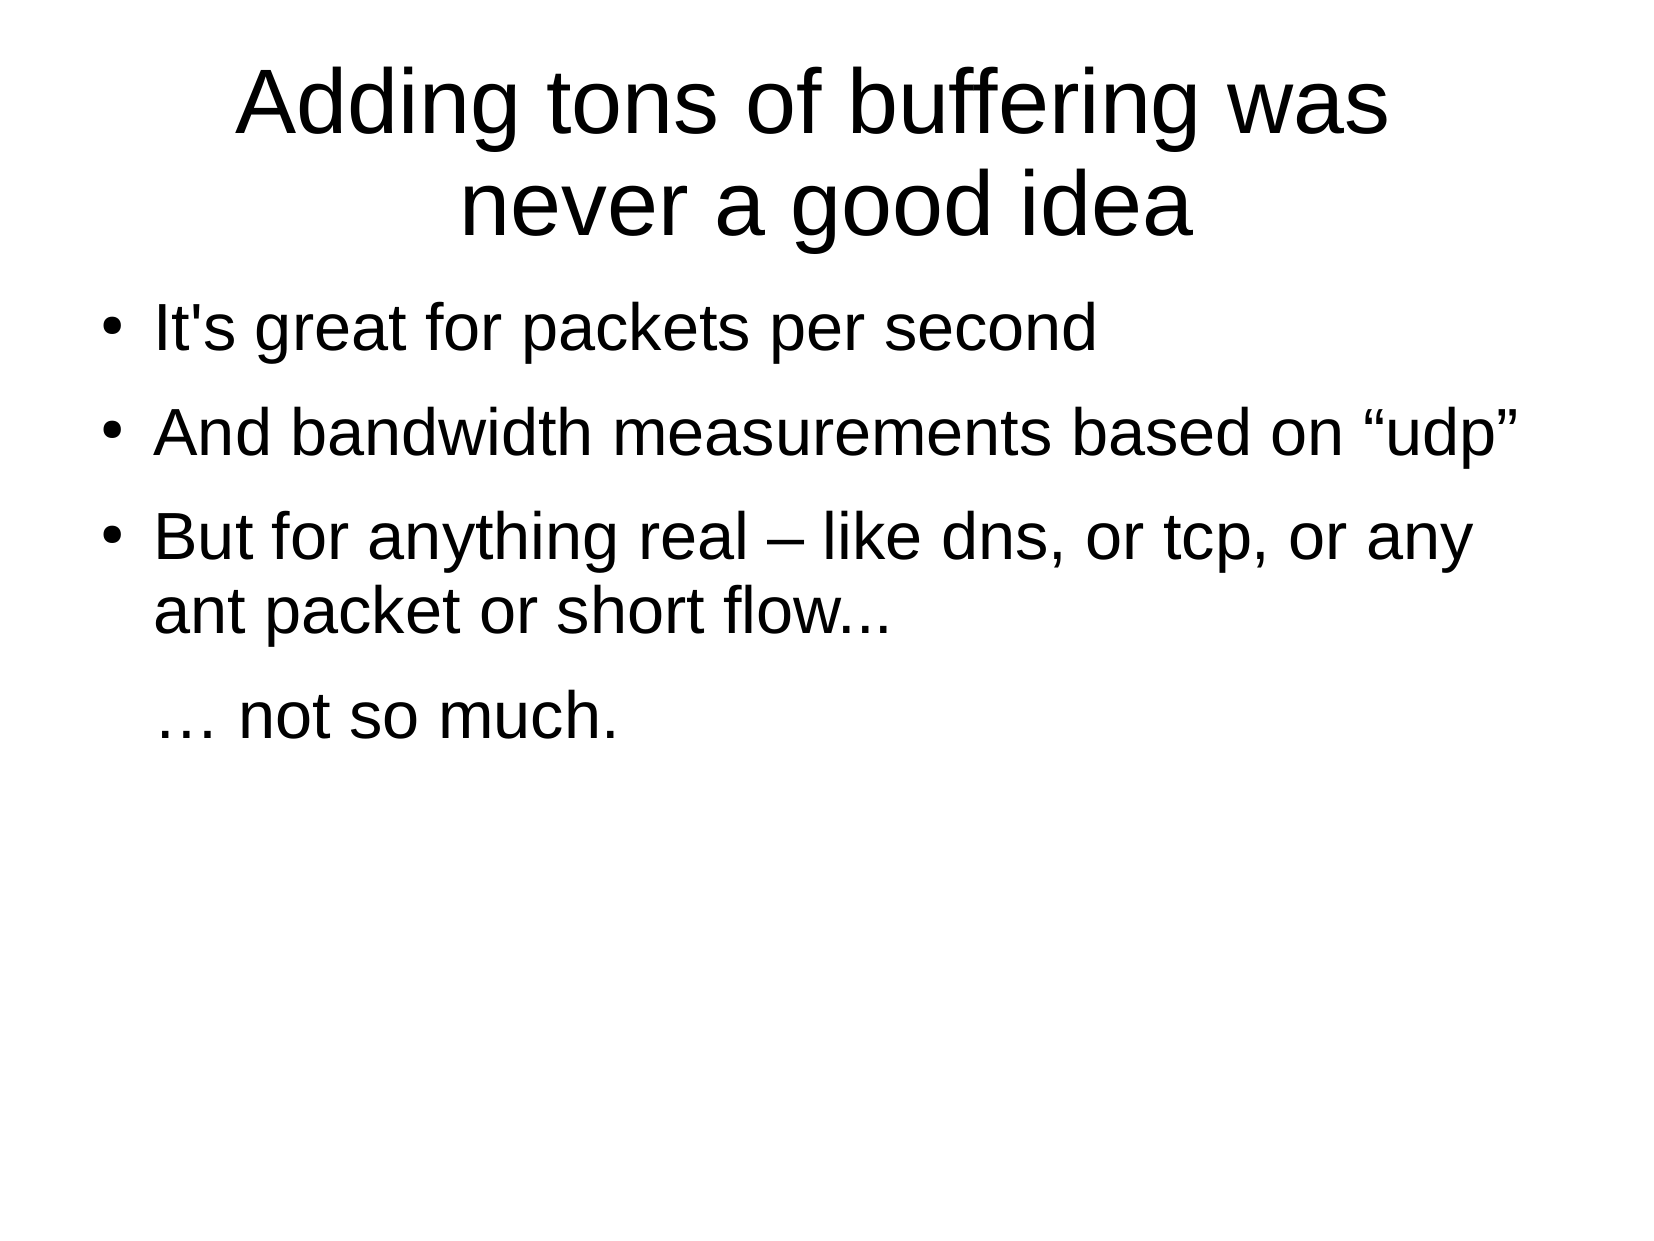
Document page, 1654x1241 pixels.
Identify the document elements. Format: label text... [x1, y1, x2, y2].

title Adding tons of buffering was never a good idea [82, 49, 1571, 257]
list It's great for packets per second And bandwidth measurements based on “udp” But for anything real – like dns, or tcp, or any ant packet or short flow... … not so much. [82, 290, 1538, 1010]
